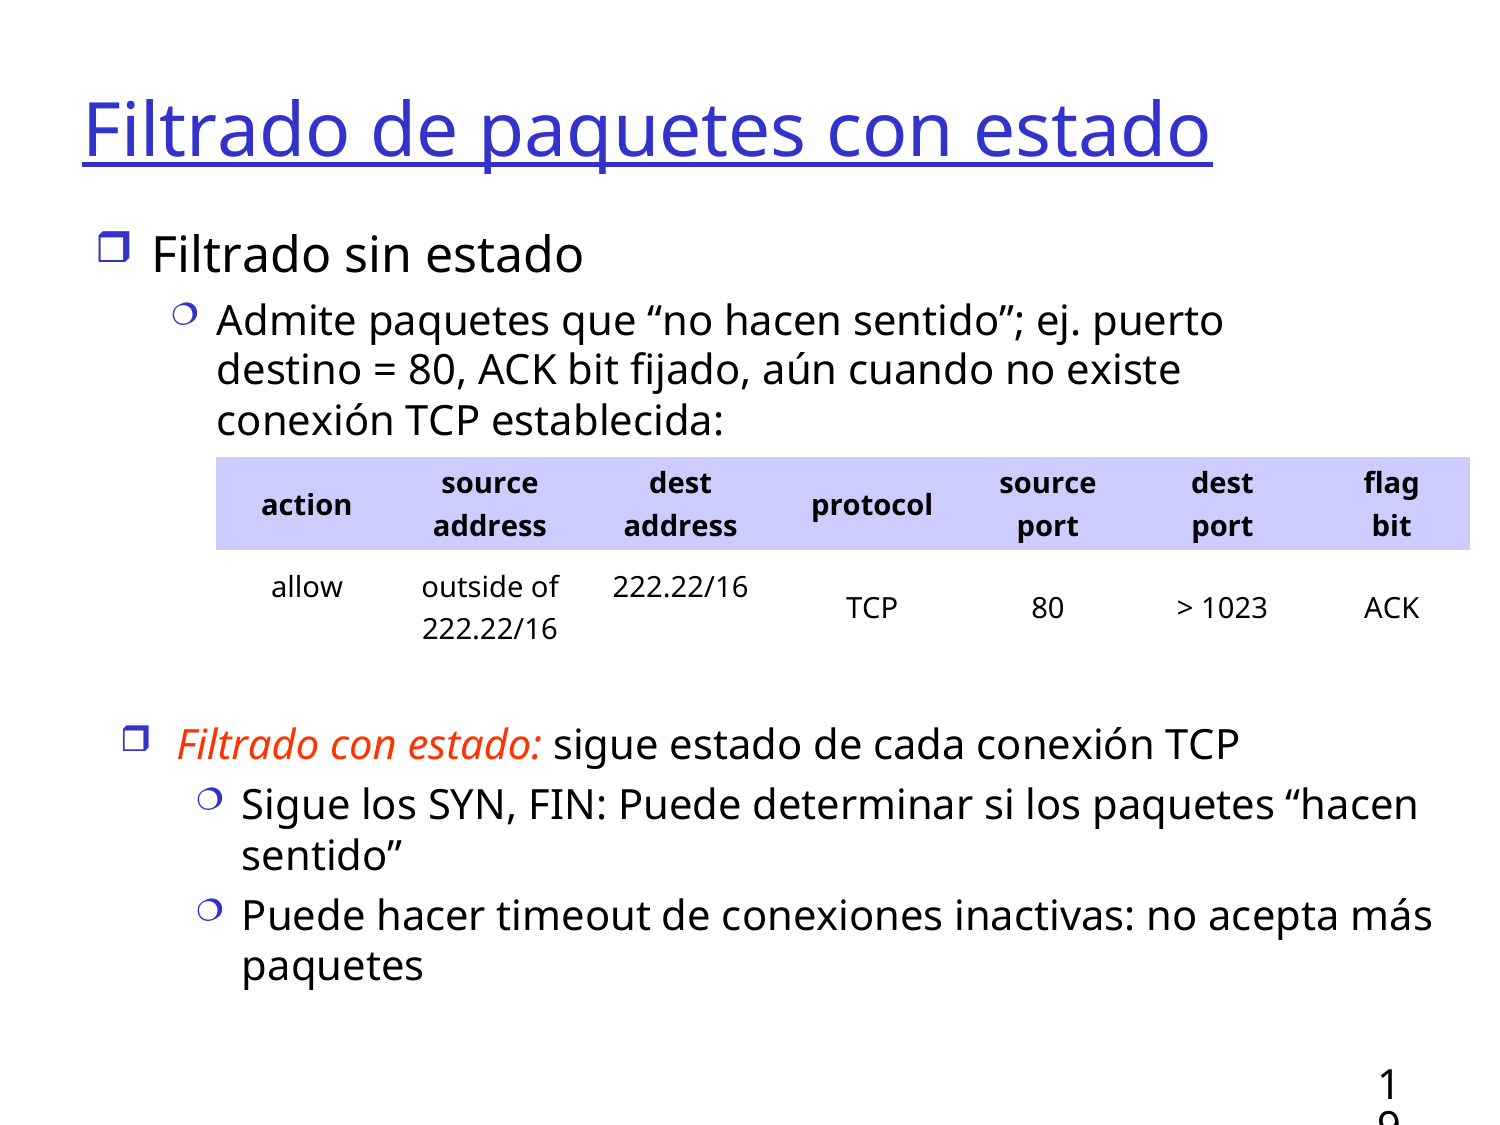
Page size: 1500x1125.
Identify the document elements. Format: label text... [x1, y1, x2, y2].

table_header action [216, 457, 398, 550]
table_header protocol [780, 457, 965, 550]
table_cell 80 [965, 550, 1131, 665]
table_cell outside of 222.22/16 [398, 550, 582, 665]
table_cell ACK [1314, 550, 1470, 665]
table_cell > 1023 [1131, 550, 1314, 665]
table_cell allow [216, 550, 398, 665]
list Filtrado sin estado Admite paquetes que “no hacen sentido”; ej. puerto destino = 80, ACK bit fijado, aún cuando no existe conexión TCP establecida: [80, 215, 1313, 969]
table_header source address [398, 457, 582, 550]
table_cell TCP [780, 550, 965, 665]
table_cell 222.22/16 [582, 550, 780, 665]
table_header source port [965, 457, 1131, 550]
table_header flag bit [1314, 457, 1470, 550]
table_header dest address [582, 457, 780, 550]
text_box Filtrado con estado: sigue estado de cada conexión TCP Sigue los SYN, FIN: Puede determinar si los paquetes “hacen sentido” Puede hacer timeout de conexiones inactivas: no acepta más paquetes [105, 710, 1461, 981]
table_header dest port [1131, 457, 1314, 550]
title Filtrado de paquetes con estado [67, 32, 1343, 221]
